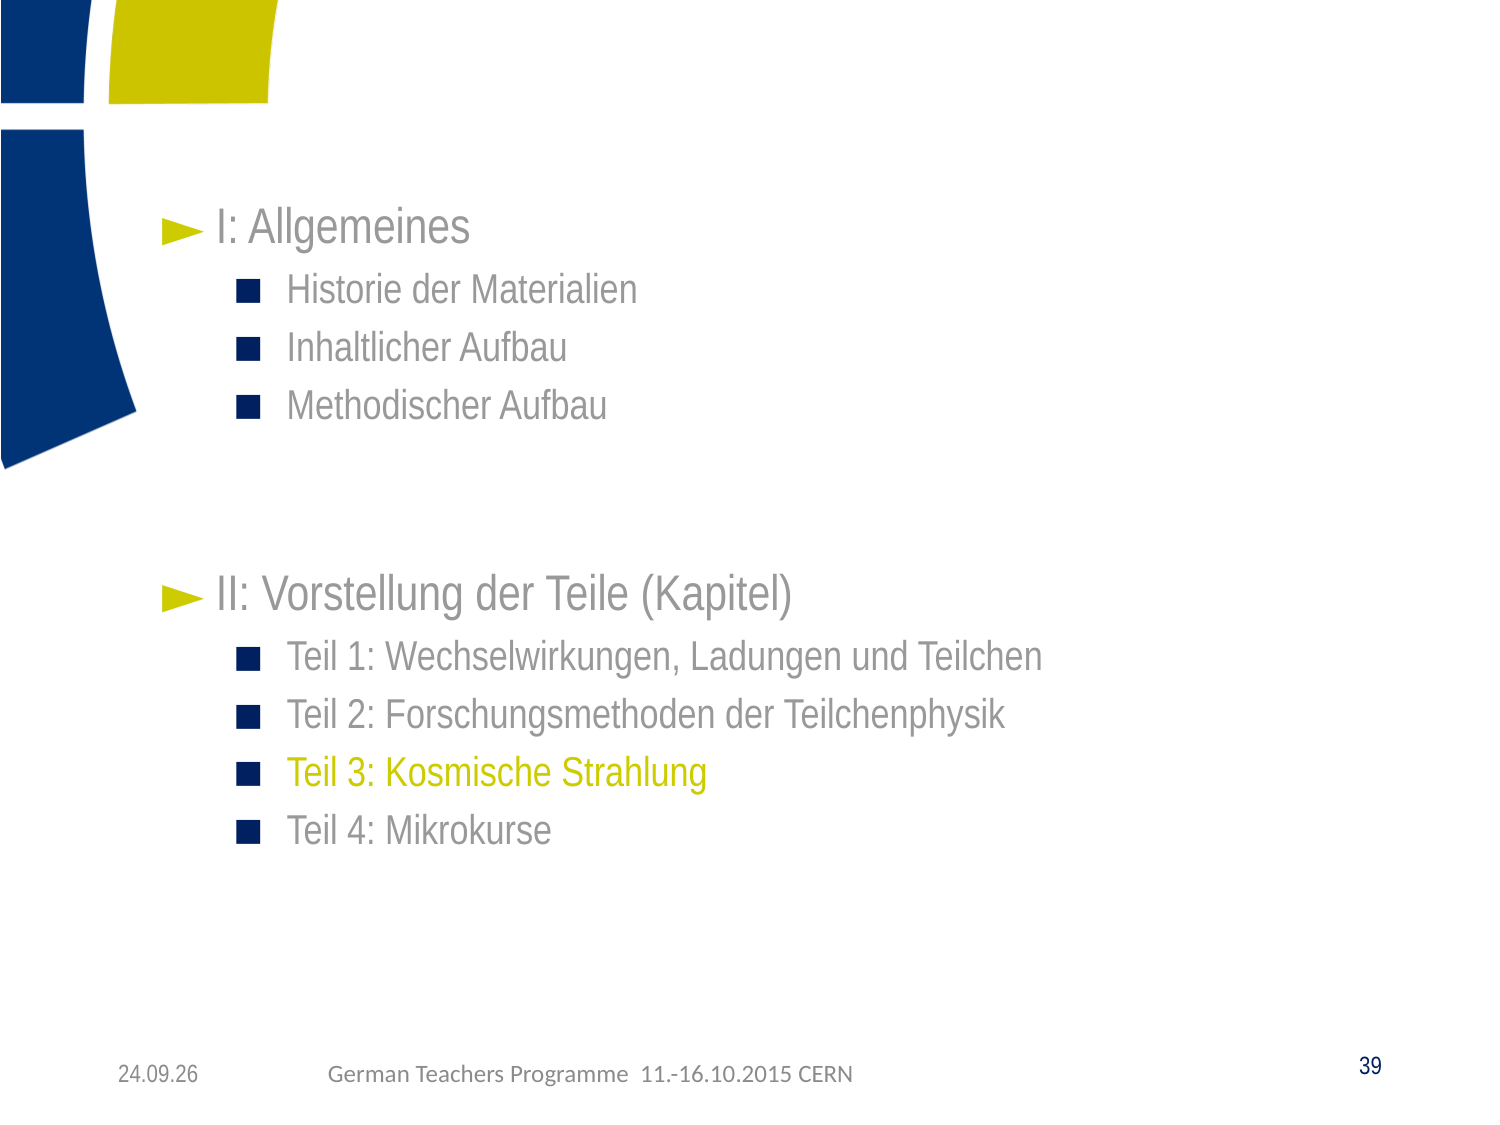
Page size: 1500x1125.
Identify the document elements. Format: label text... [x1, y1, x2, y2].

slide_number <Foliennummer> [1059, 1042, 1397, 1103]
footer German Teachers Programme 11.-16.10.2015 CERN [312, 1042, 987, 1103]
list I: Allgemeines Historie der Materialien Inhaltlicher Aufbau Methodischer Aufbau II: Vorstellung der Teile (Kapitel) Teil 1: Wechselwirkungen, Ladungen und Teilchen Teil 2: Forschungsmethoden der Teilchenphysik Teil 3: Kosmische Strahlung Teil 4: Mikrokurse [129, 190, 1367, 880]
slide_number 14.10.15 [103, 1042, 290, 1103]
picture [0, 0, 1500, 1125]
